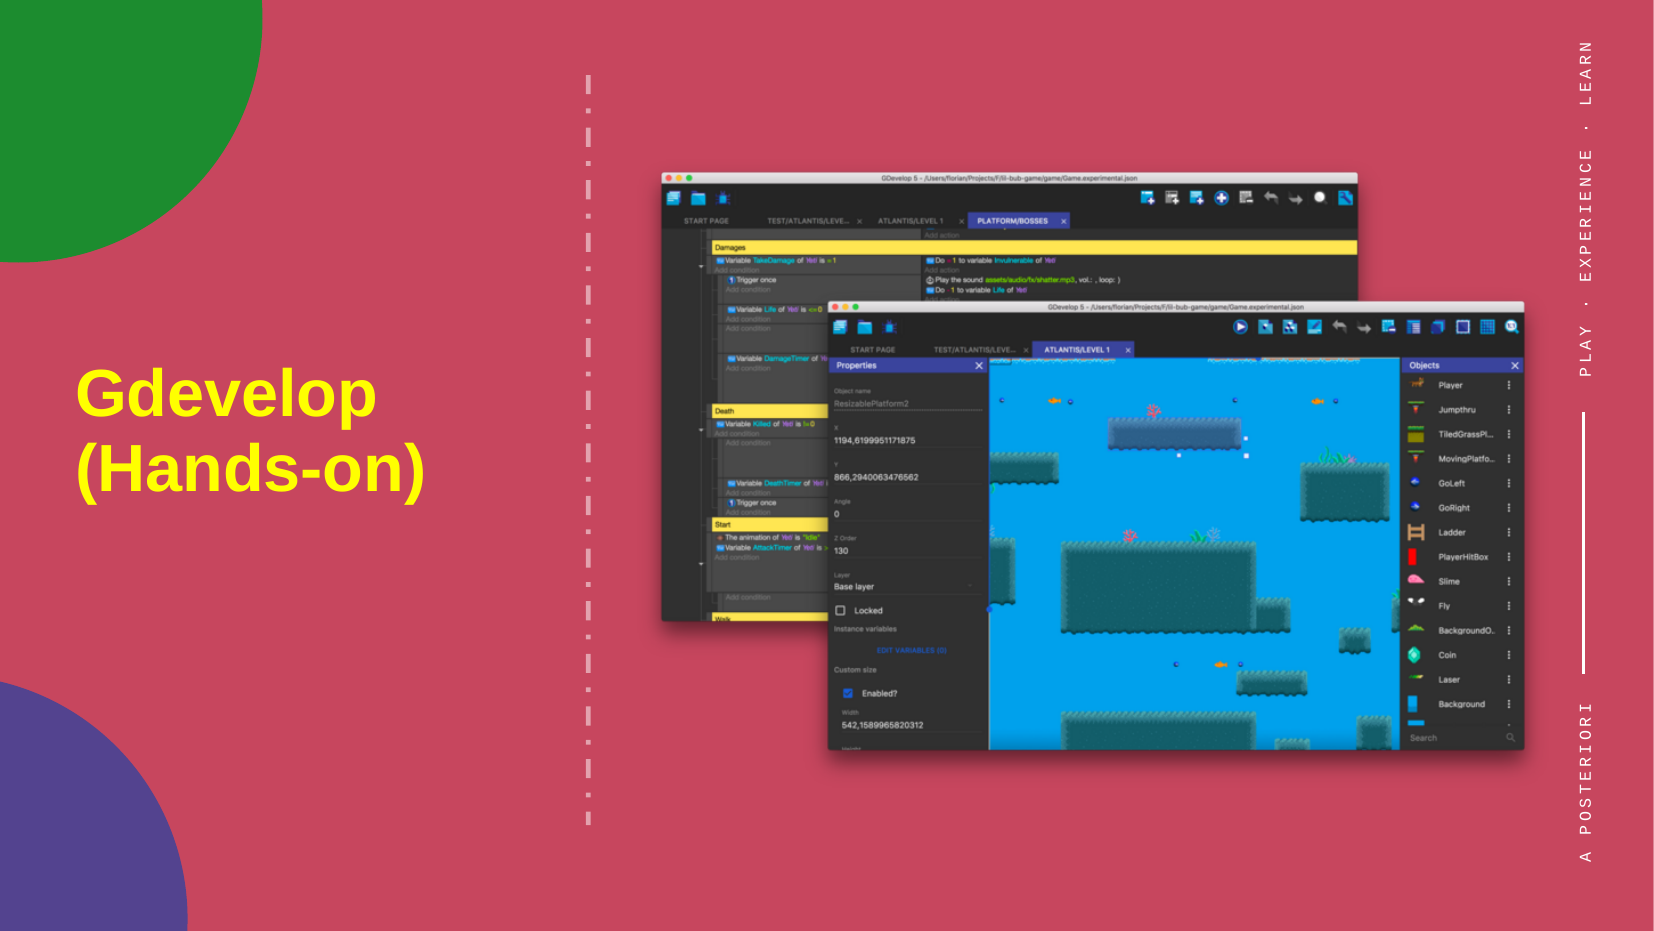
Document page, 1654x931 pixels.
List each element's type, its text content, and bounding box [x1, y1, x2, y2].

title Gdevelop (Hands-on) [75, 353, 488, 509]
picture [637, 159, 1549, 788]
